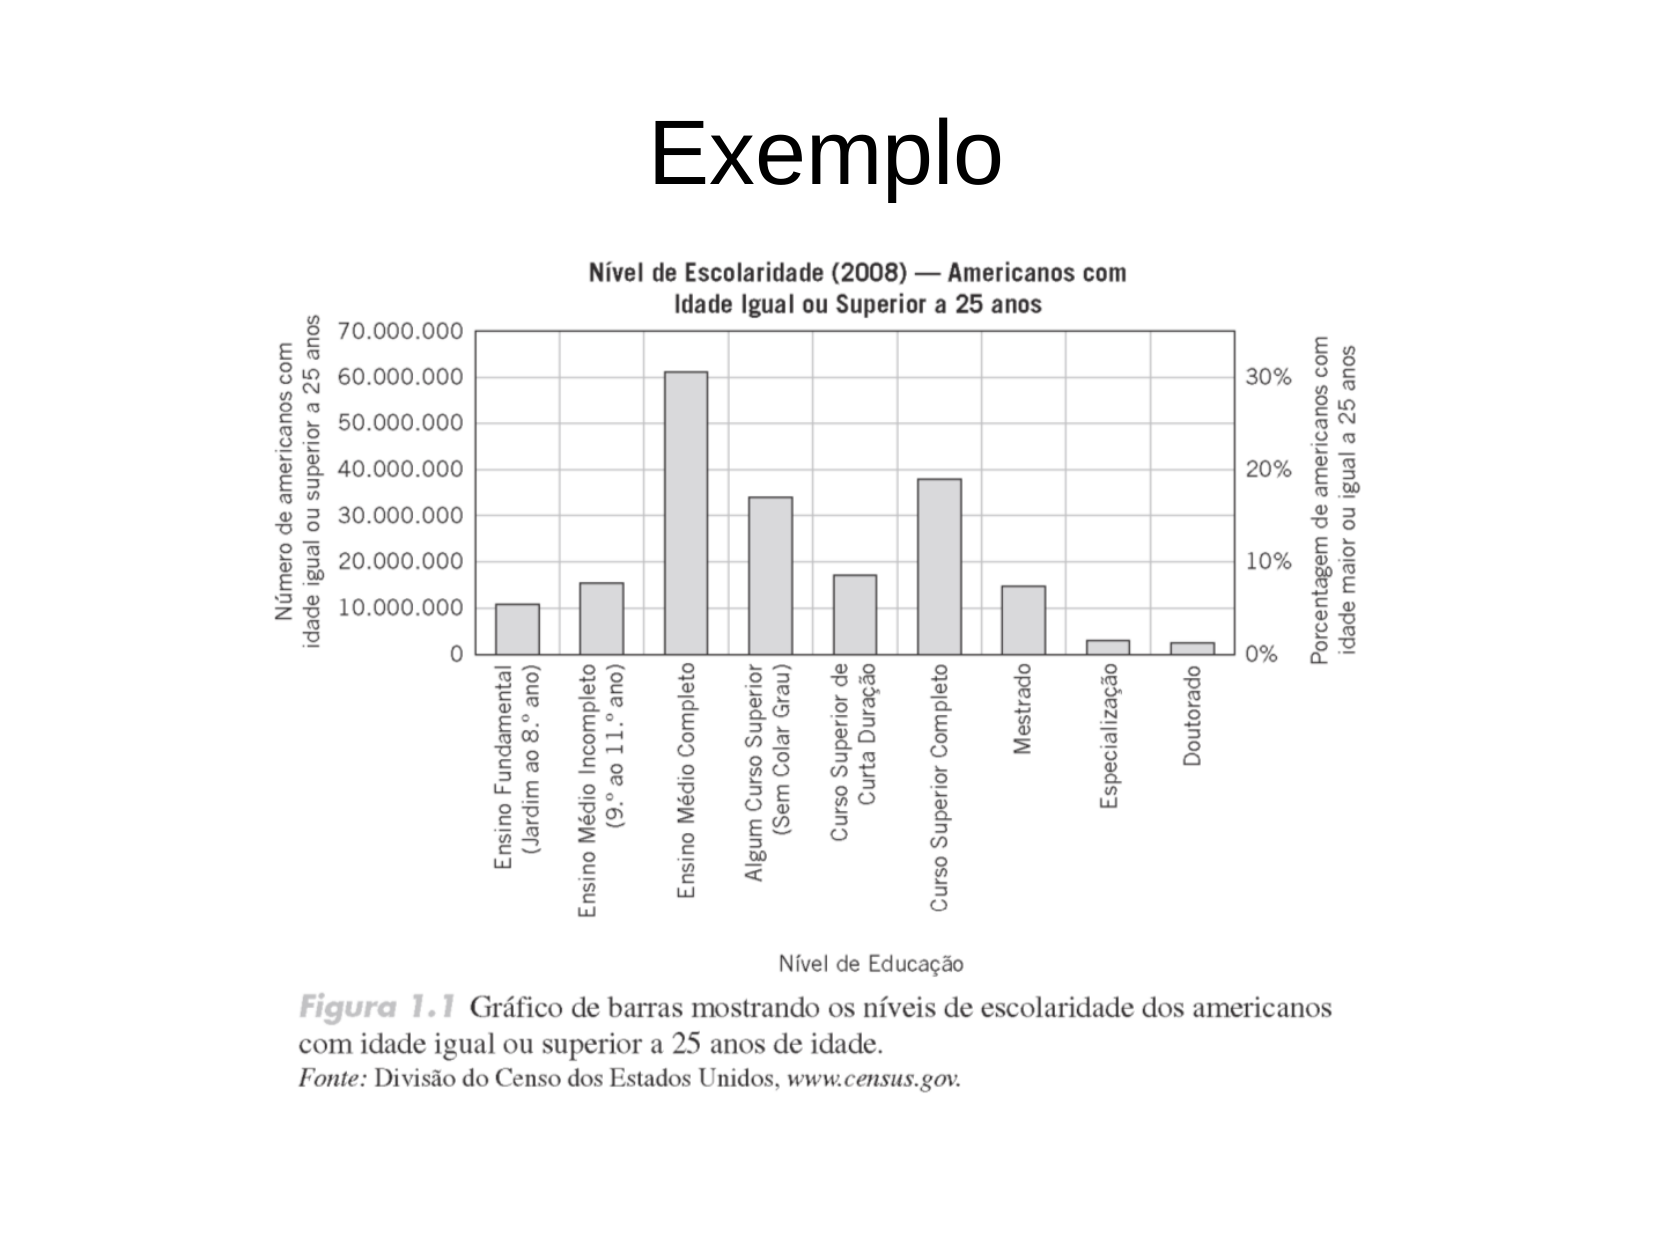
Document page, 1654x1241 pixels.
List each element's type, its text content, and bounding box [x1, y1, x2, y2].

picture [236, 229, 1394, 1111]
title Exemplo [82, 49, 1571, 257]
